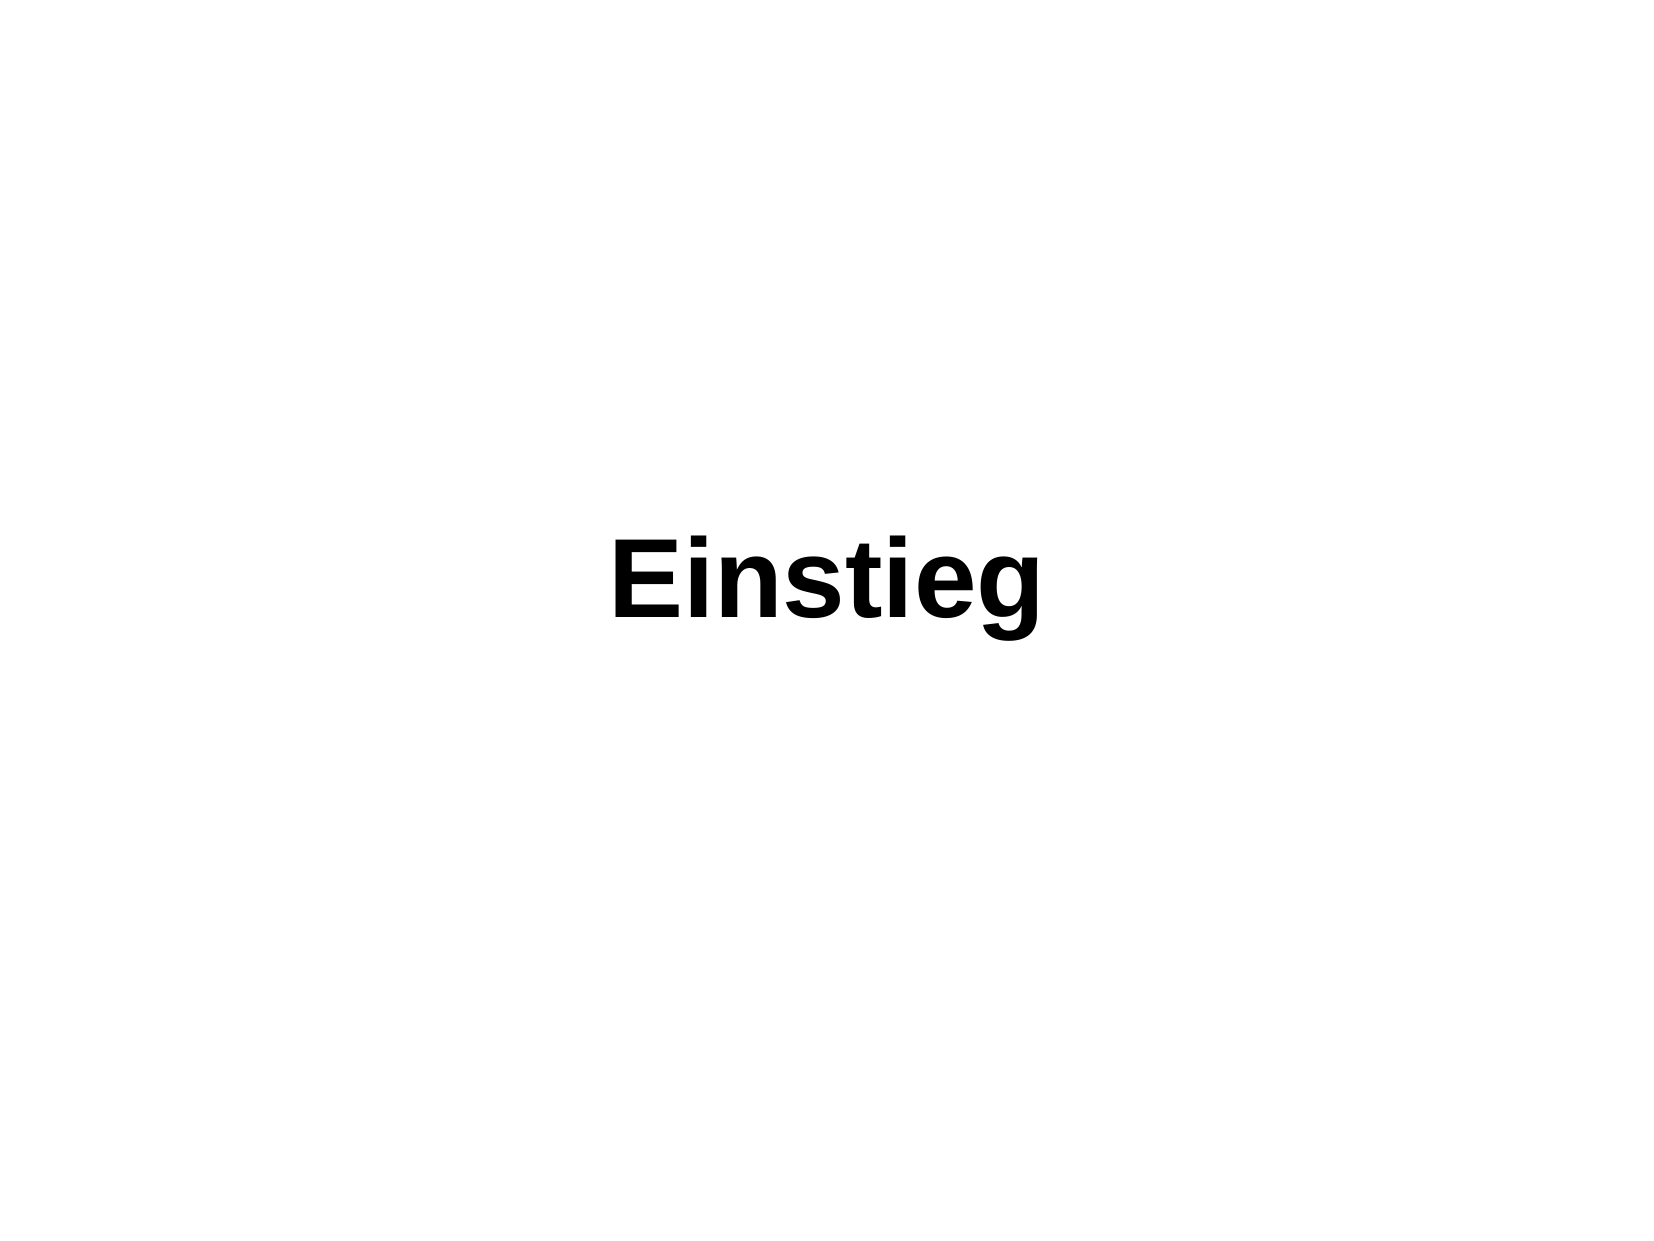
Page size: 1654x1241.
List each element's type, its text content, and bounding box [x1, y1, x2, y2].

subtitle Einstieg [82, 49, 1571, 1109]
